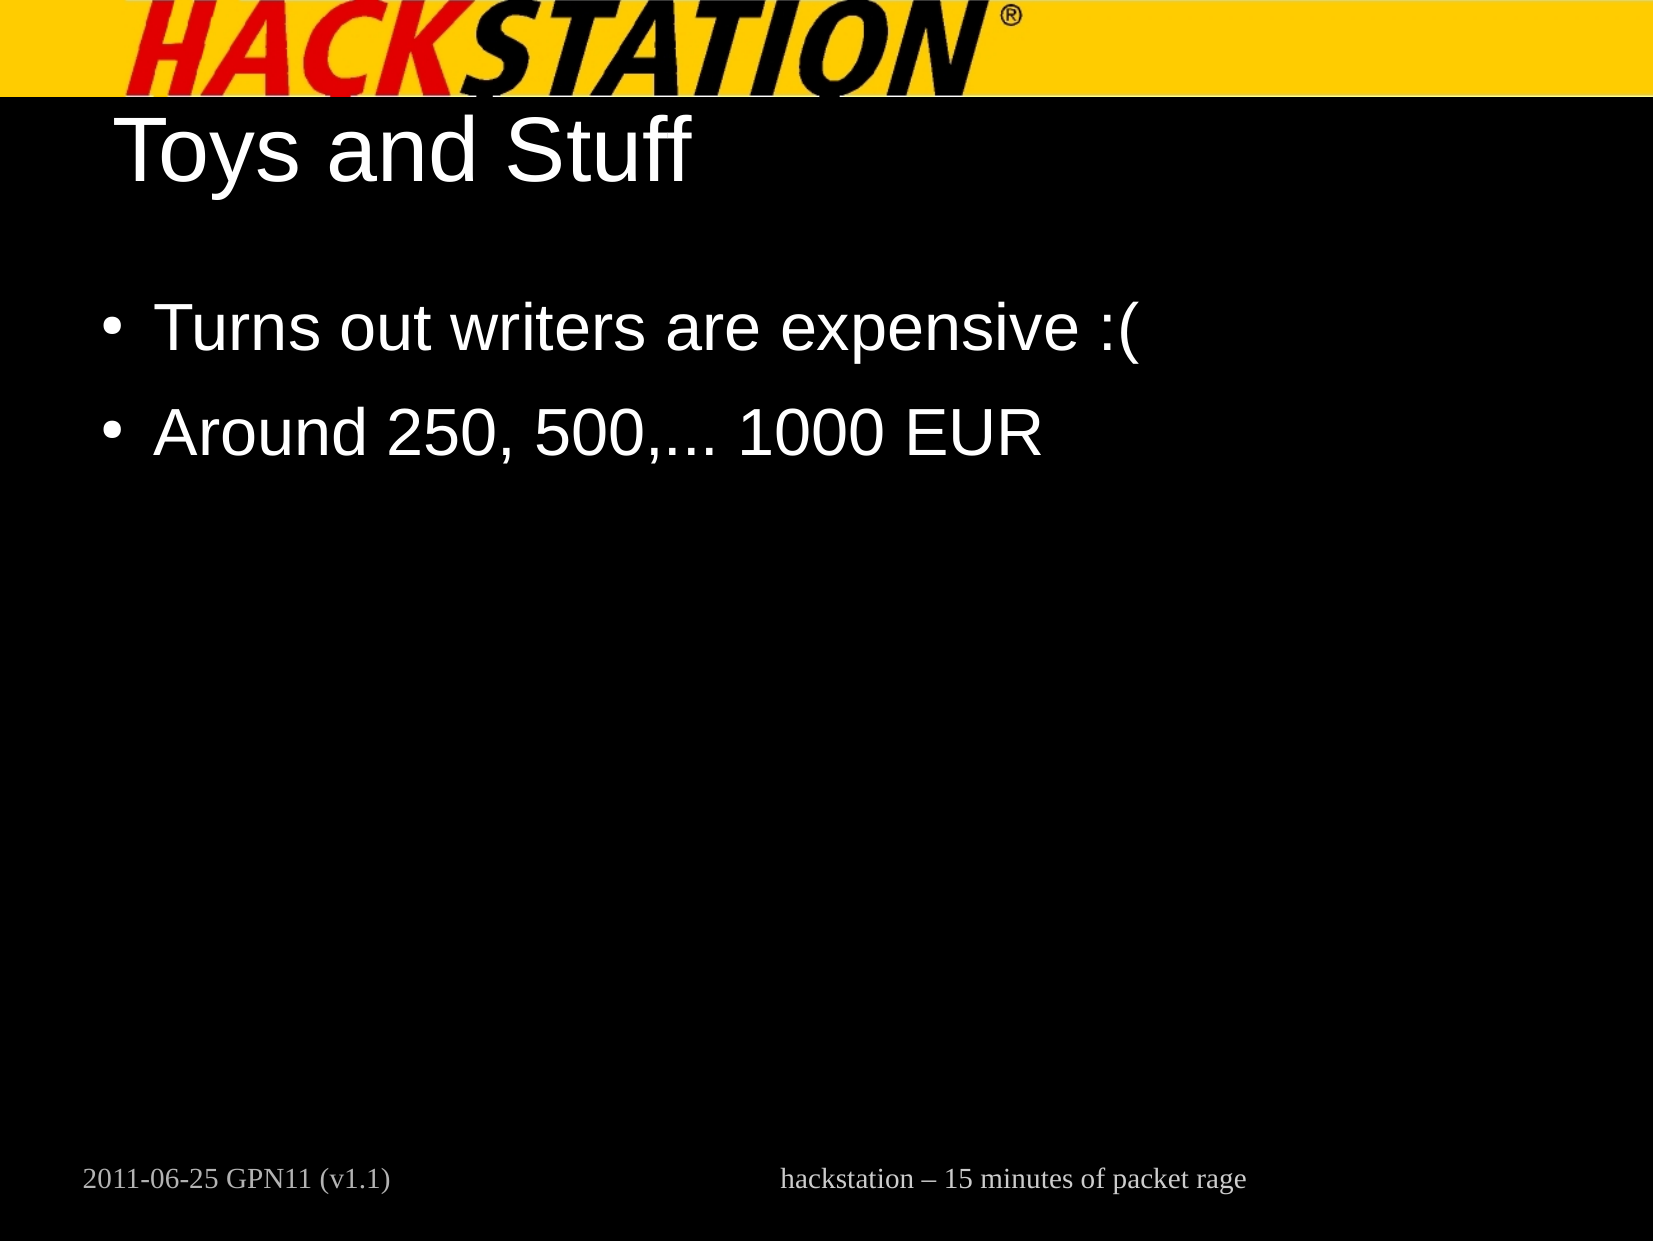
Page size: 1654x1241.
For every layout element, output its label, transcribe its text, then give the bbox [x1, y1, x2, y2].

title Toys and Stuff [112, 75, 1571, 226]
picture [0, 0, 1653, 97]
list Turns out writers are expensive :( Around 250, 500,... 1000 EUR [82, 290, 1571, 1163]
